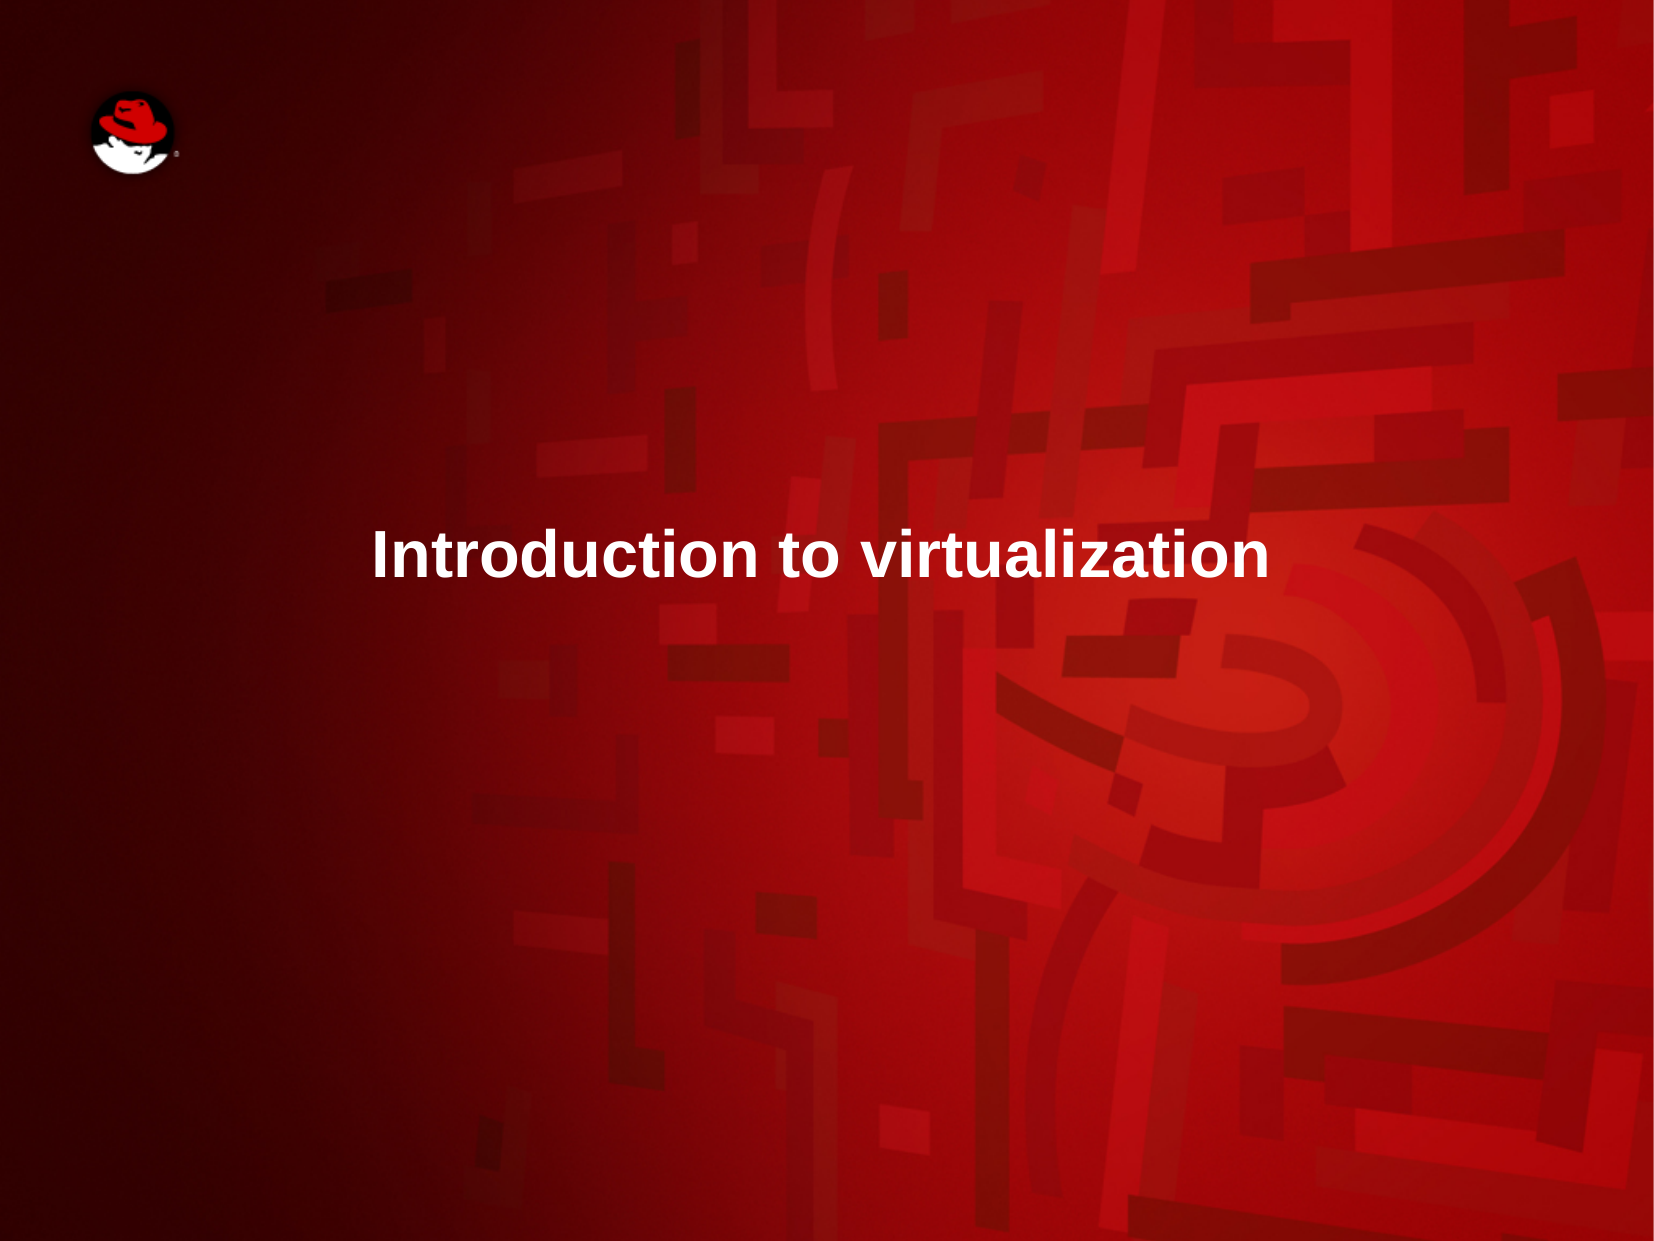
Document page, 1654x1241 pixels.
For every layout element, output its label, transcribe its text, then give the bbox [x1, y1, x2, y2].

picture [0, 0, 1654, 1241]
text_box Introduction to virtualization [120, 510, 1501, 706]
